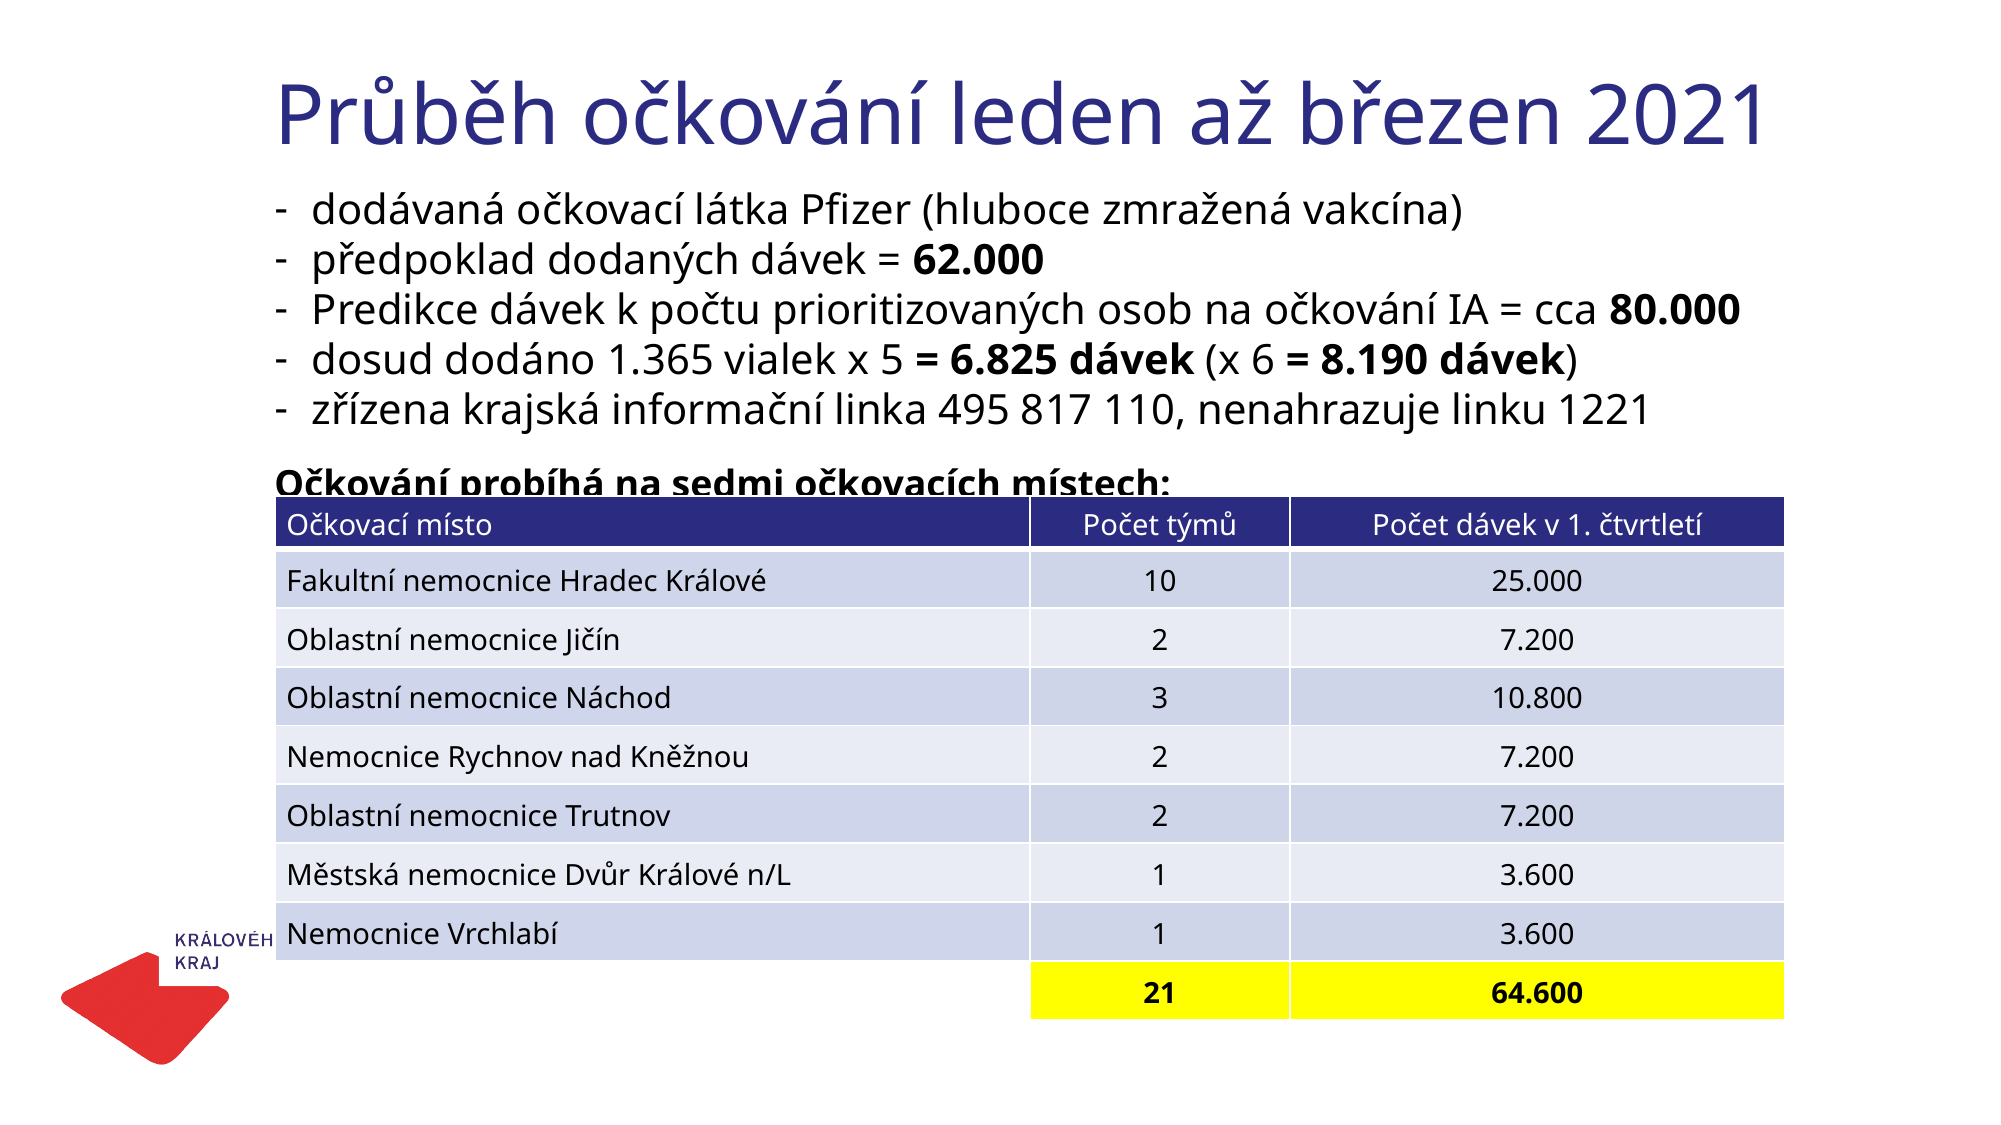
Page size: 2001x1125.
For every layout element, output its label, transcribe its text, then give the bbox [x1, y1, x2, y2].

table_cell 64.600 [1291, 962, 1784, 1019]
table_cell Nemocnice Rychnov nad Kněžnou [276, 726, 1029, 783]
table_cell Fakultní nemocnice Hradec Králové [276, 552, 1029, 607]
table_cell 10 [1031, 552, 1289, 607]
table_cell 1 [1031, 844, 1289, 901]
table_cell Nemocnice Vrchlabí [276, 903, 1029, 960]
table_header Počet dávek v 1. čtvrtletí [1291, 497, 1784, 546]
table_cell 3.600 [1291, 903, 1784, 960]
table_cell 3 [1031, 668, 1289, 725]
table_cell [276, 962, 1029, 1019]
table_cell 7.200 [1291, 726, 1784, 783]
table_header Očkovací místo [276, 497, 1029, 546]
table_cell Oblastní nemocnice Náchod [276, 668, 1029, 725]
title Průběh očkování leden až březen 2021 [259, 37, 1863, 175]
text_box [159, 0, 2000, 986]
table_header Počet týmů [1031, 497, 1289, 546]
table_cell 2 [1031, 609, 1289, 666]
table_cell 21 [1031, 962, 1289, 1019]
table_cell 2 [1031, 726, 1289, 783]
table_cell 25.000 [1291, 552, 1784, 607]
table_cell 1 [1031, 903, 1289, 960]
picture [57, 918, 363, 1076]
table_cell 7.200 [1291, 609, 1784, 666]
table_cell 10.800 [1291, 668, 1784, 725]
table_cell Oblastní nemocnice Trutnov [276, 785, 1029, 842]
table_cell Oblastní nemocnice Jičín [276, 609, 1029, 666]
table_cell 7.200 [1291, 785, 1784, 842]
table_cell 3.600 [1291, 844, 1784, 901]
table_cell Městská nemocnice Dvůr Králové n/L [276, 844, 1029, 901]
table_cell 2 [1031, 785, 1289, 842]
list dodávaná očkovací látka Pfizer (hluboce zmražená vakcína) předpoklad dodaných dávek = 62.000 Predikce dávek k počtu prioritizovaných osob na očkování IA = cca 80.000 dosud dodáno 1.365 vialek x 5 = 6.825 dávek (x 6 = 8.190 dávek) zřízena krajská informační linka 495 817 110, nenahrazuje linku 1221 Očkování probíhá na sedmi očkovacích místech: [259, 175, 1863, 1023]
